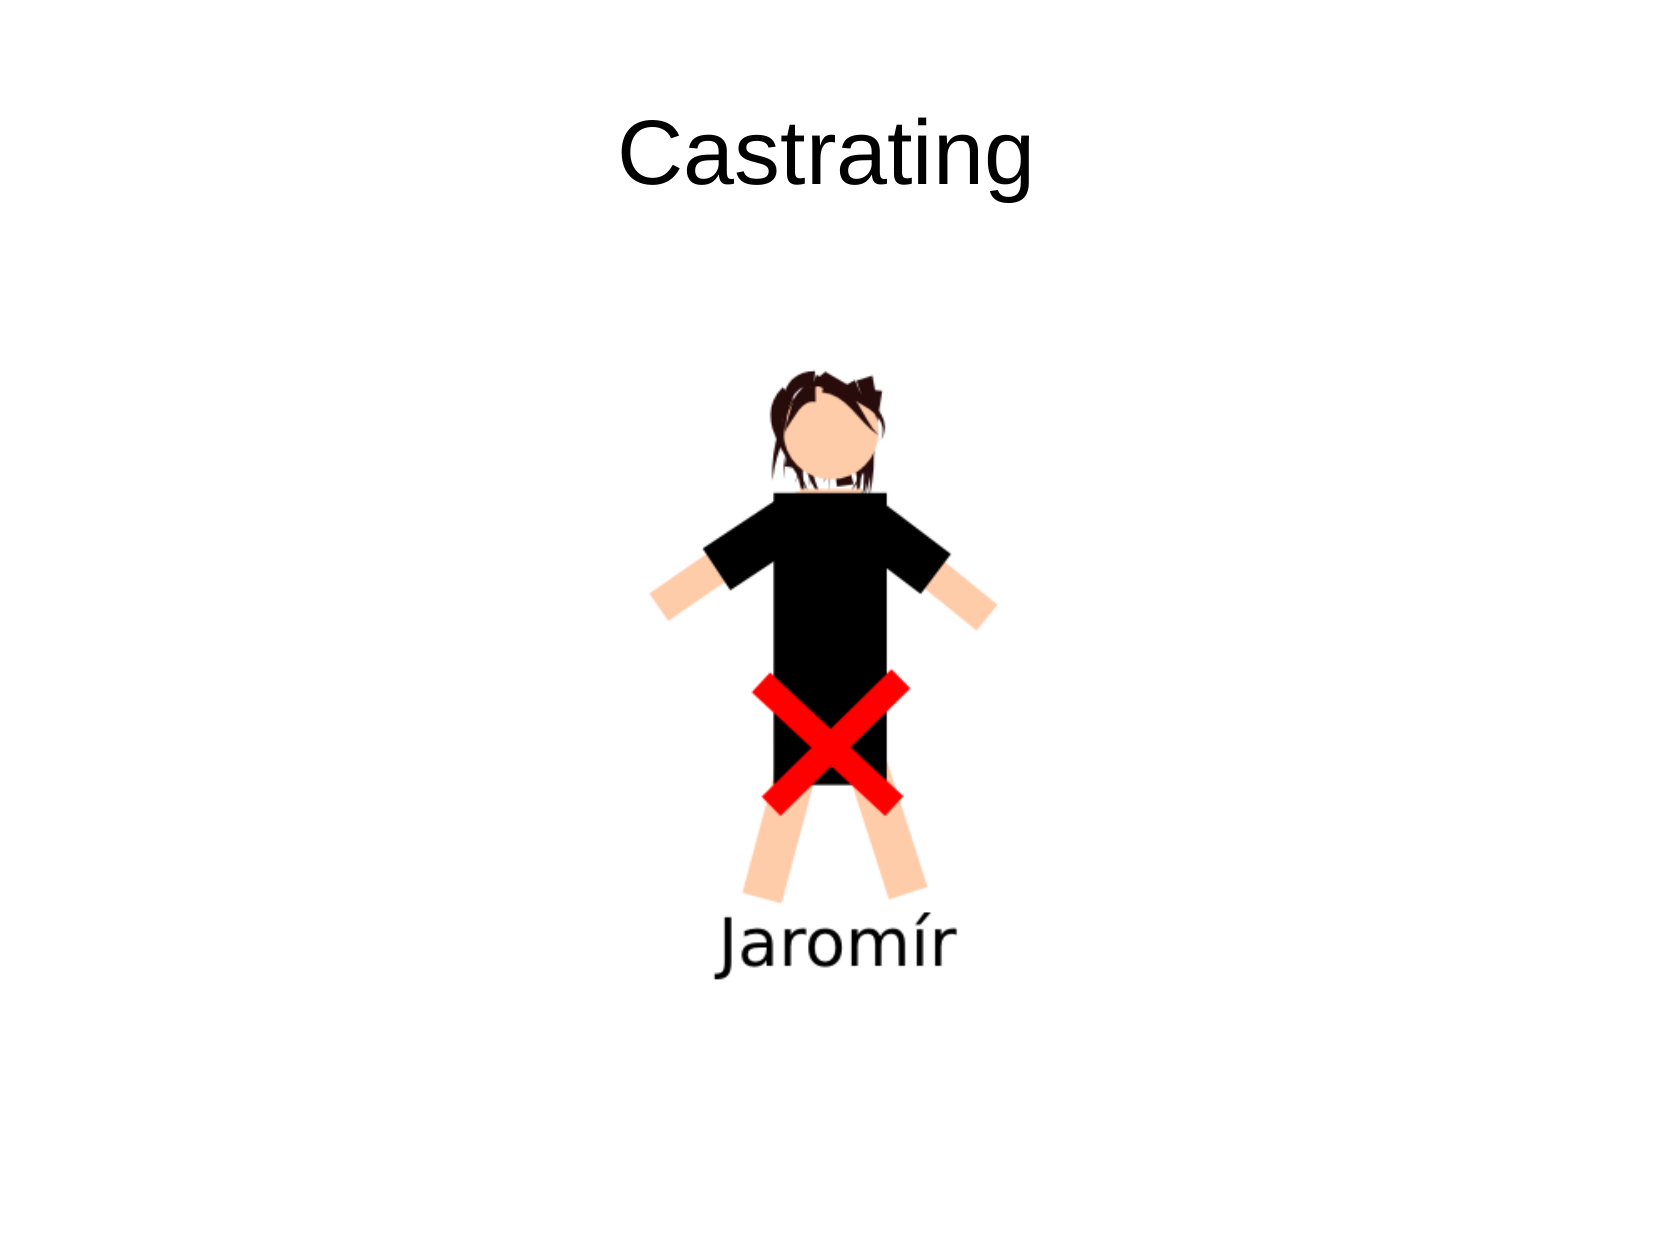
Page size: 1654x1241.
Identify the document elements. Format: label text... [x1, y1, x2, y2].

title Castrating [82, 49, 1571, 257]
picture [555, 330, 1079, 1053]
